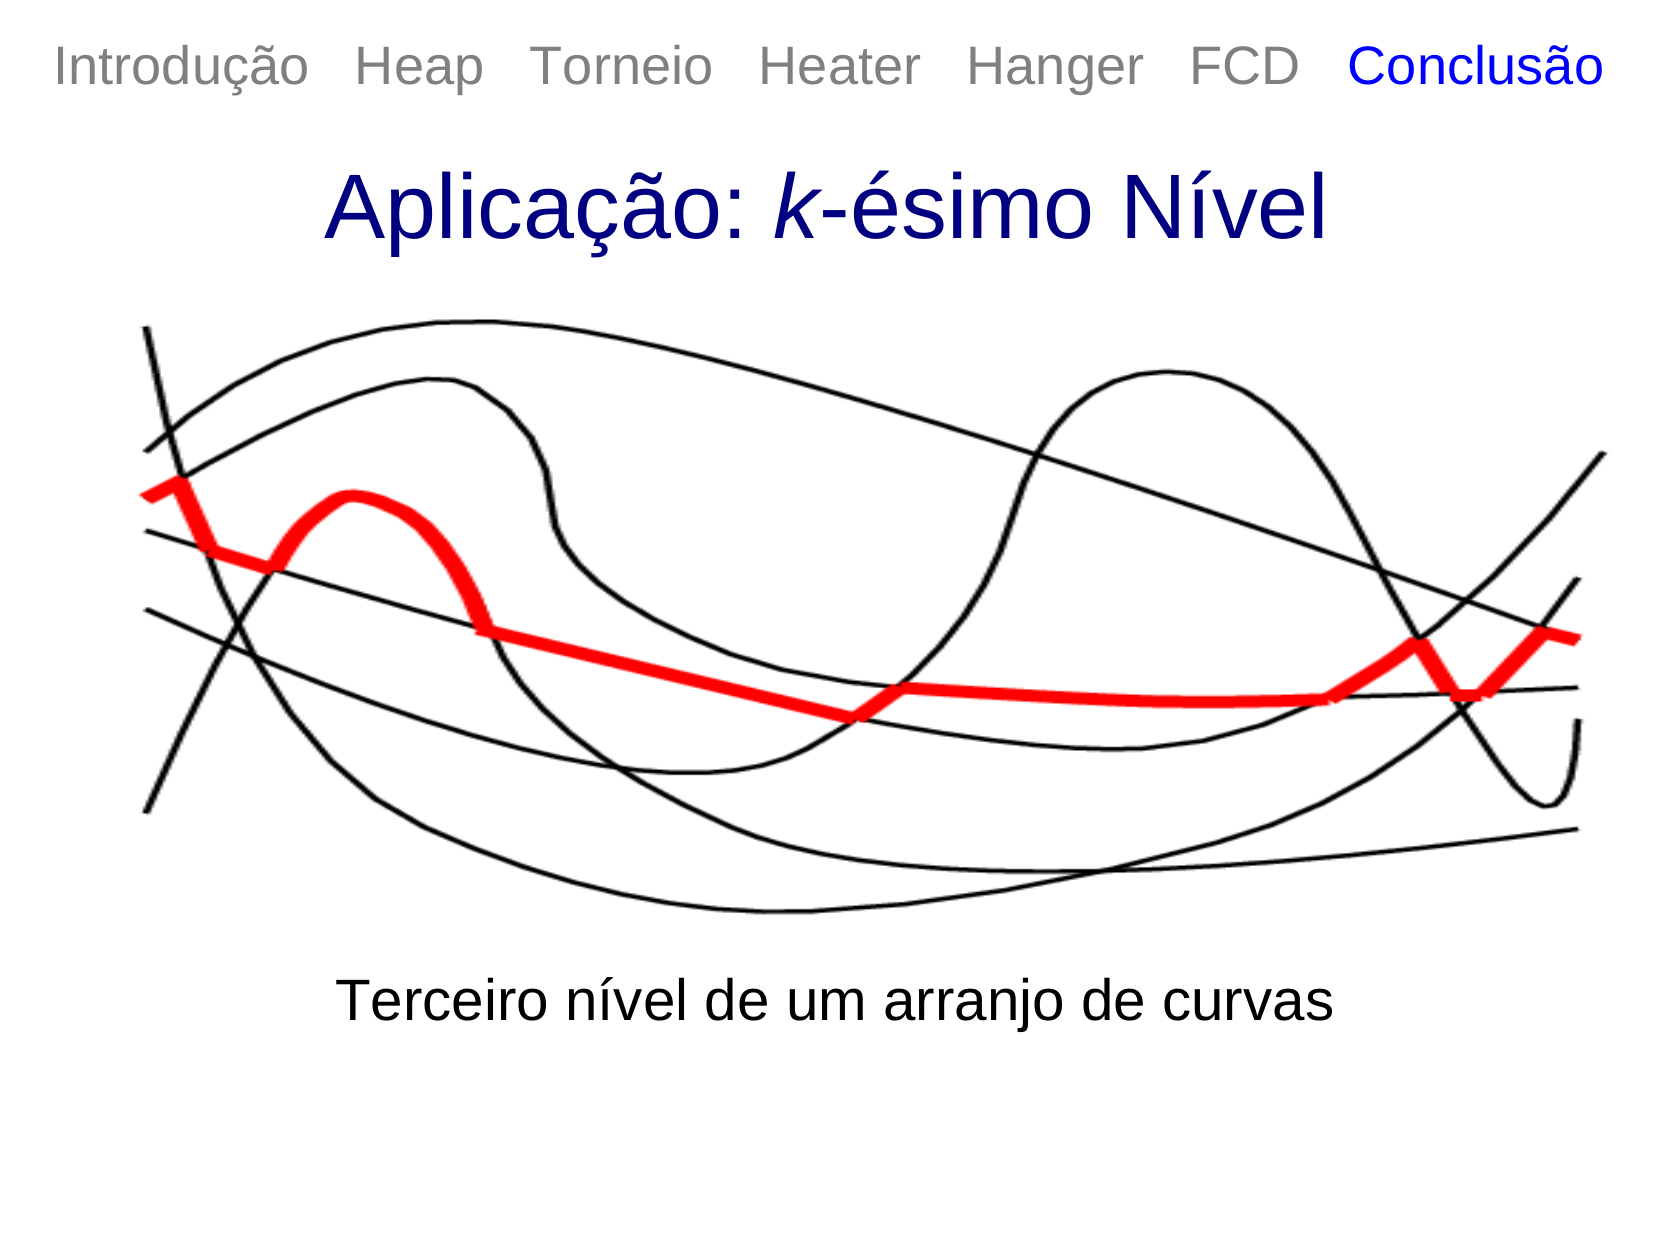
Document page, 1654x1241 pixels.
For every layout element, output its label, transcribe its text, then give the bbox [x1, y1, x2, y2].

list Terceiro nível de um arranjo de curvas [80, 967, 1573, 1130]
text_box Introdução Heap Torneio Heater Hanger FCD Conclusão [30, 35, 1629, 96]
title Aplicação: k-ésimo Nível [121, 102, 1534, 311]
picture [124, 292, 1613, 927]
